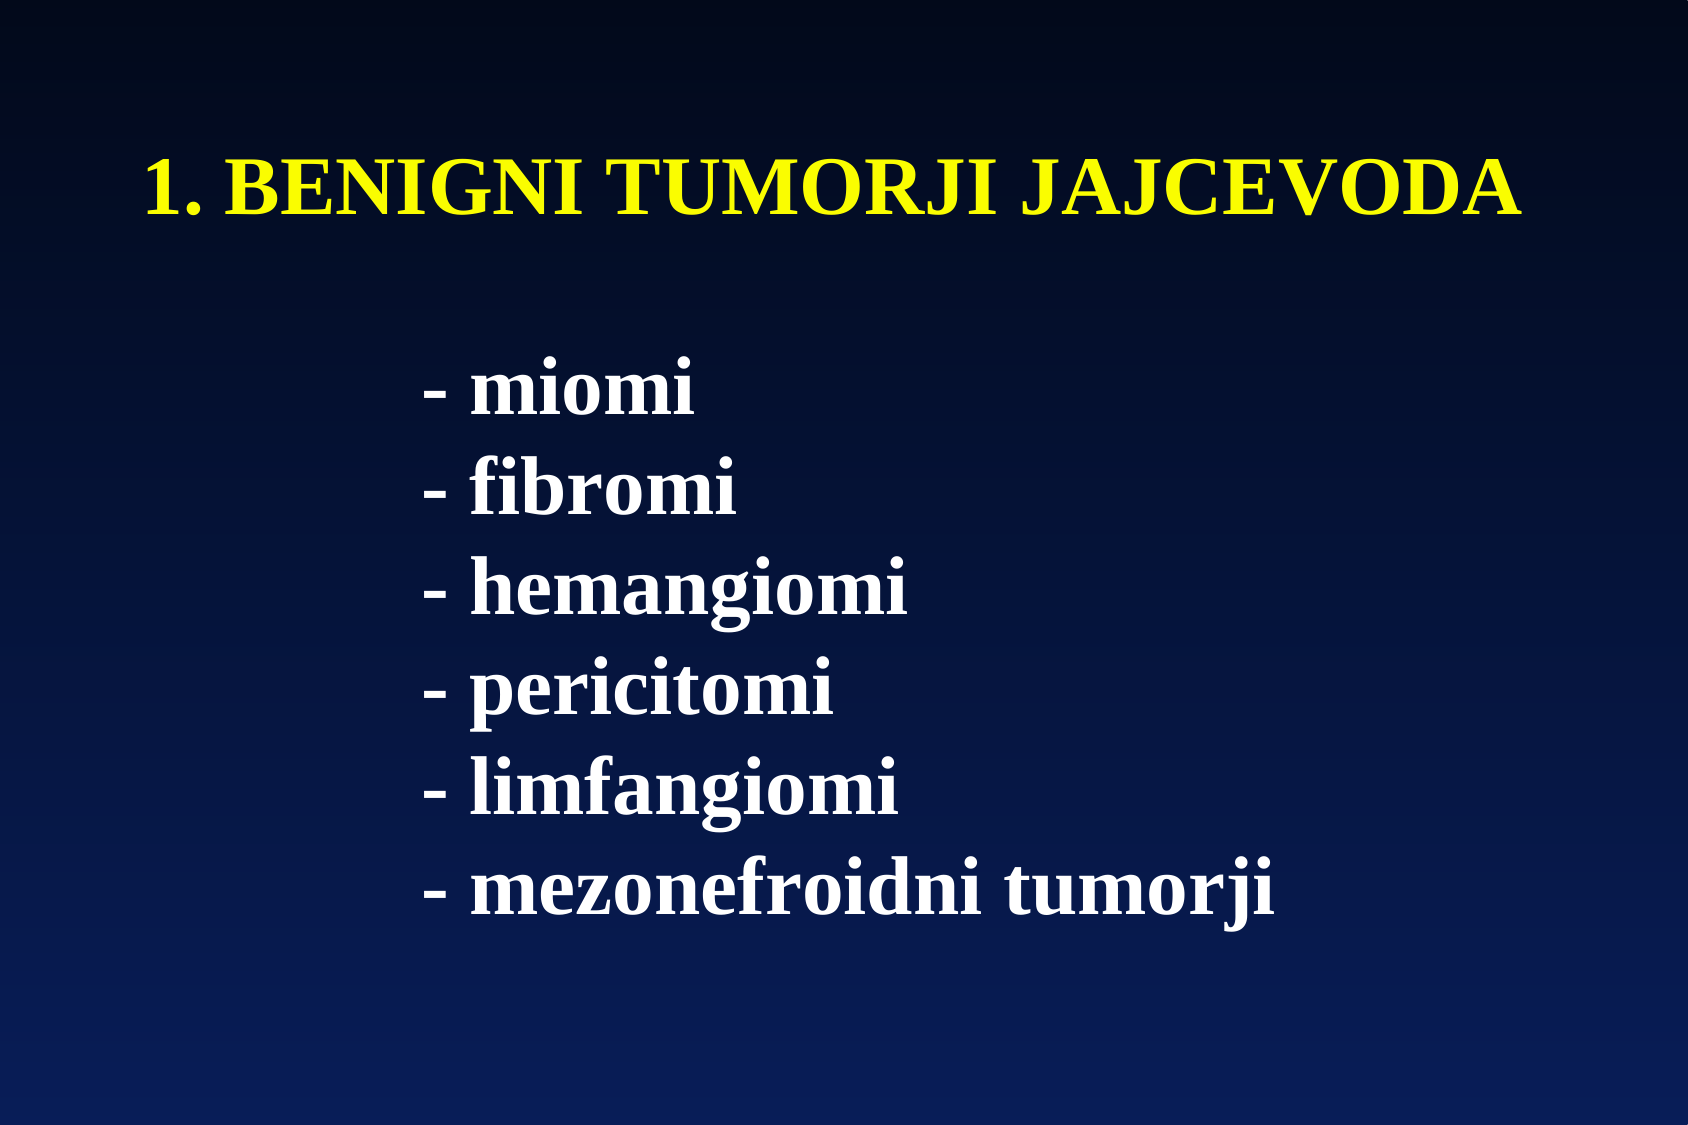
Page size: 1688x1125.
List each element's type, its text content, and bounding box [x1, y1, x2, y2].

subtitle [318, 637, 1369, 925]
title 1. BENIGNI TUMORJI JAJCEVODA - miomi - fibromi - hemangiomi - pericitomi - limfangiomi - mezonefroidni tumorji [106, 112, 1582, 1050]
